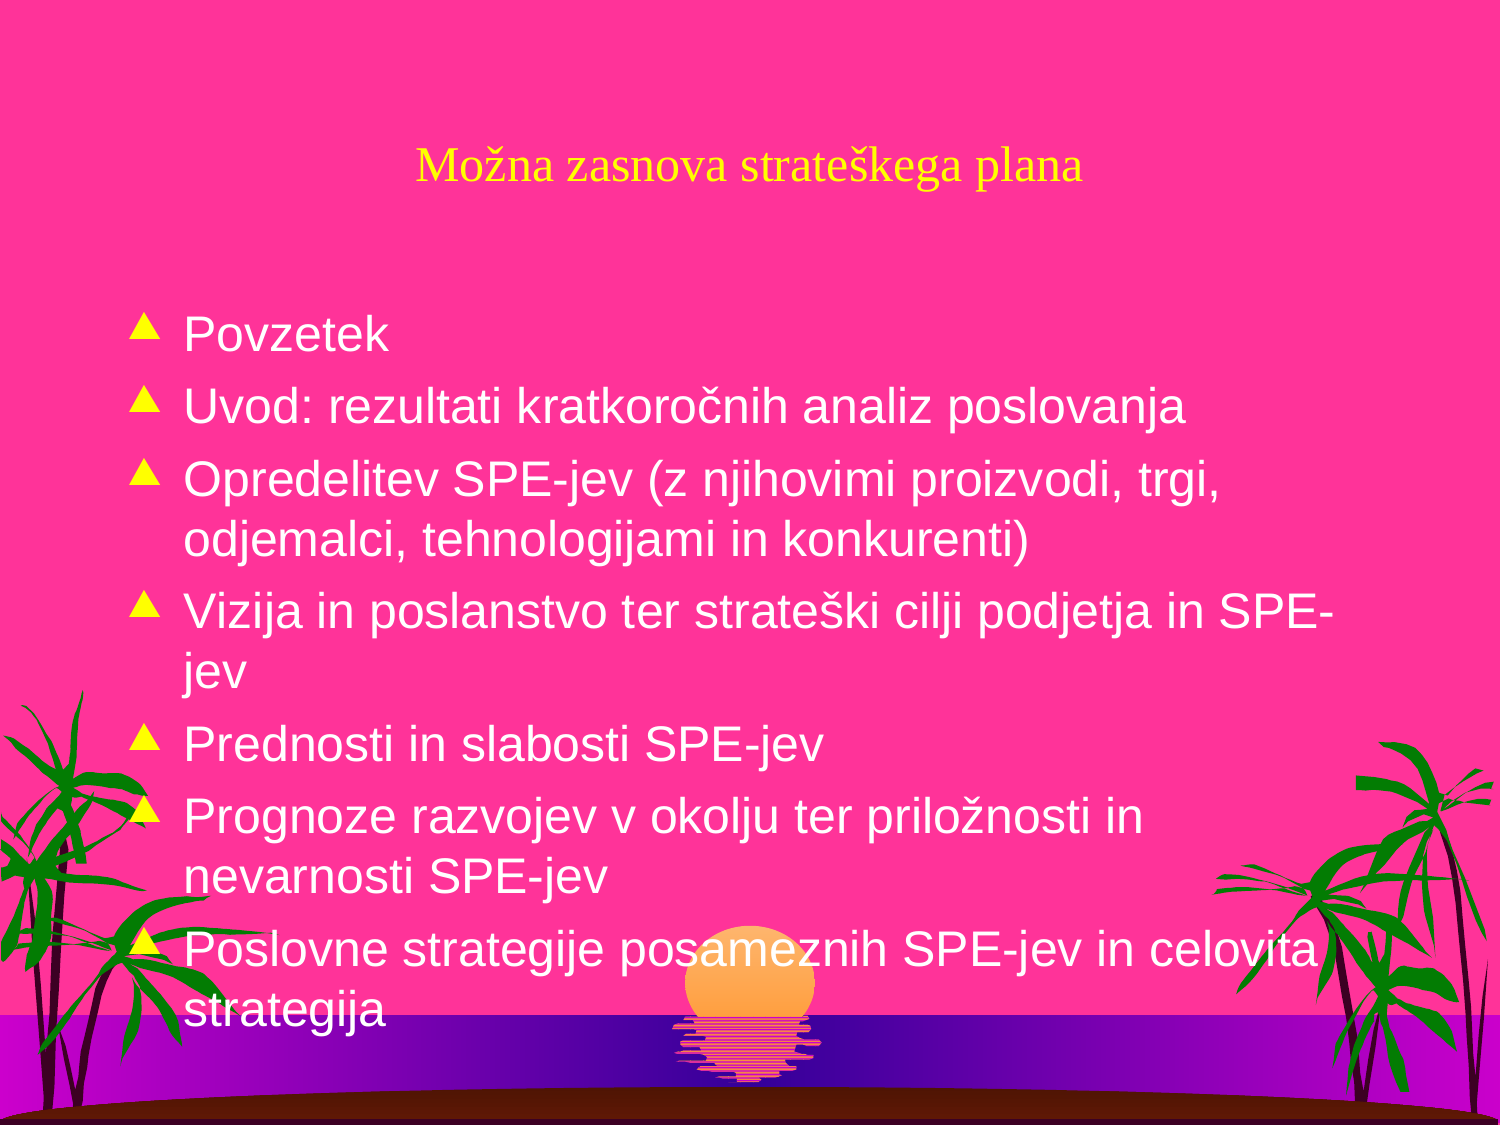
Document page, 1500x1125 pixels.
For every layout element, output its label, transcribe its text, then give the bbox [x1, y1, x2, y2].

title Možna zasnova strateškega plana [112, 65, 1388, 257]
picture [673, 1044, 821, 1083]
list Povzetek Uvod: rezultati kratkoročnih analiz poslovanja Opredelitev SPE-jev (z njihovimi proizvodi, trgi, odjemalci, tehnologijami in konkurenti) Vizija in poslanstvo ter strateški cilji podjetja in SPE-jev Prednosti in slabosti SPE-jev Prognoze razvojev v okolju ter priložnosti in nevarnosti SPE-jev Poslovne strategije posameznih SPE-jev in celovita strategija [112, 293, 1388, 1044]
